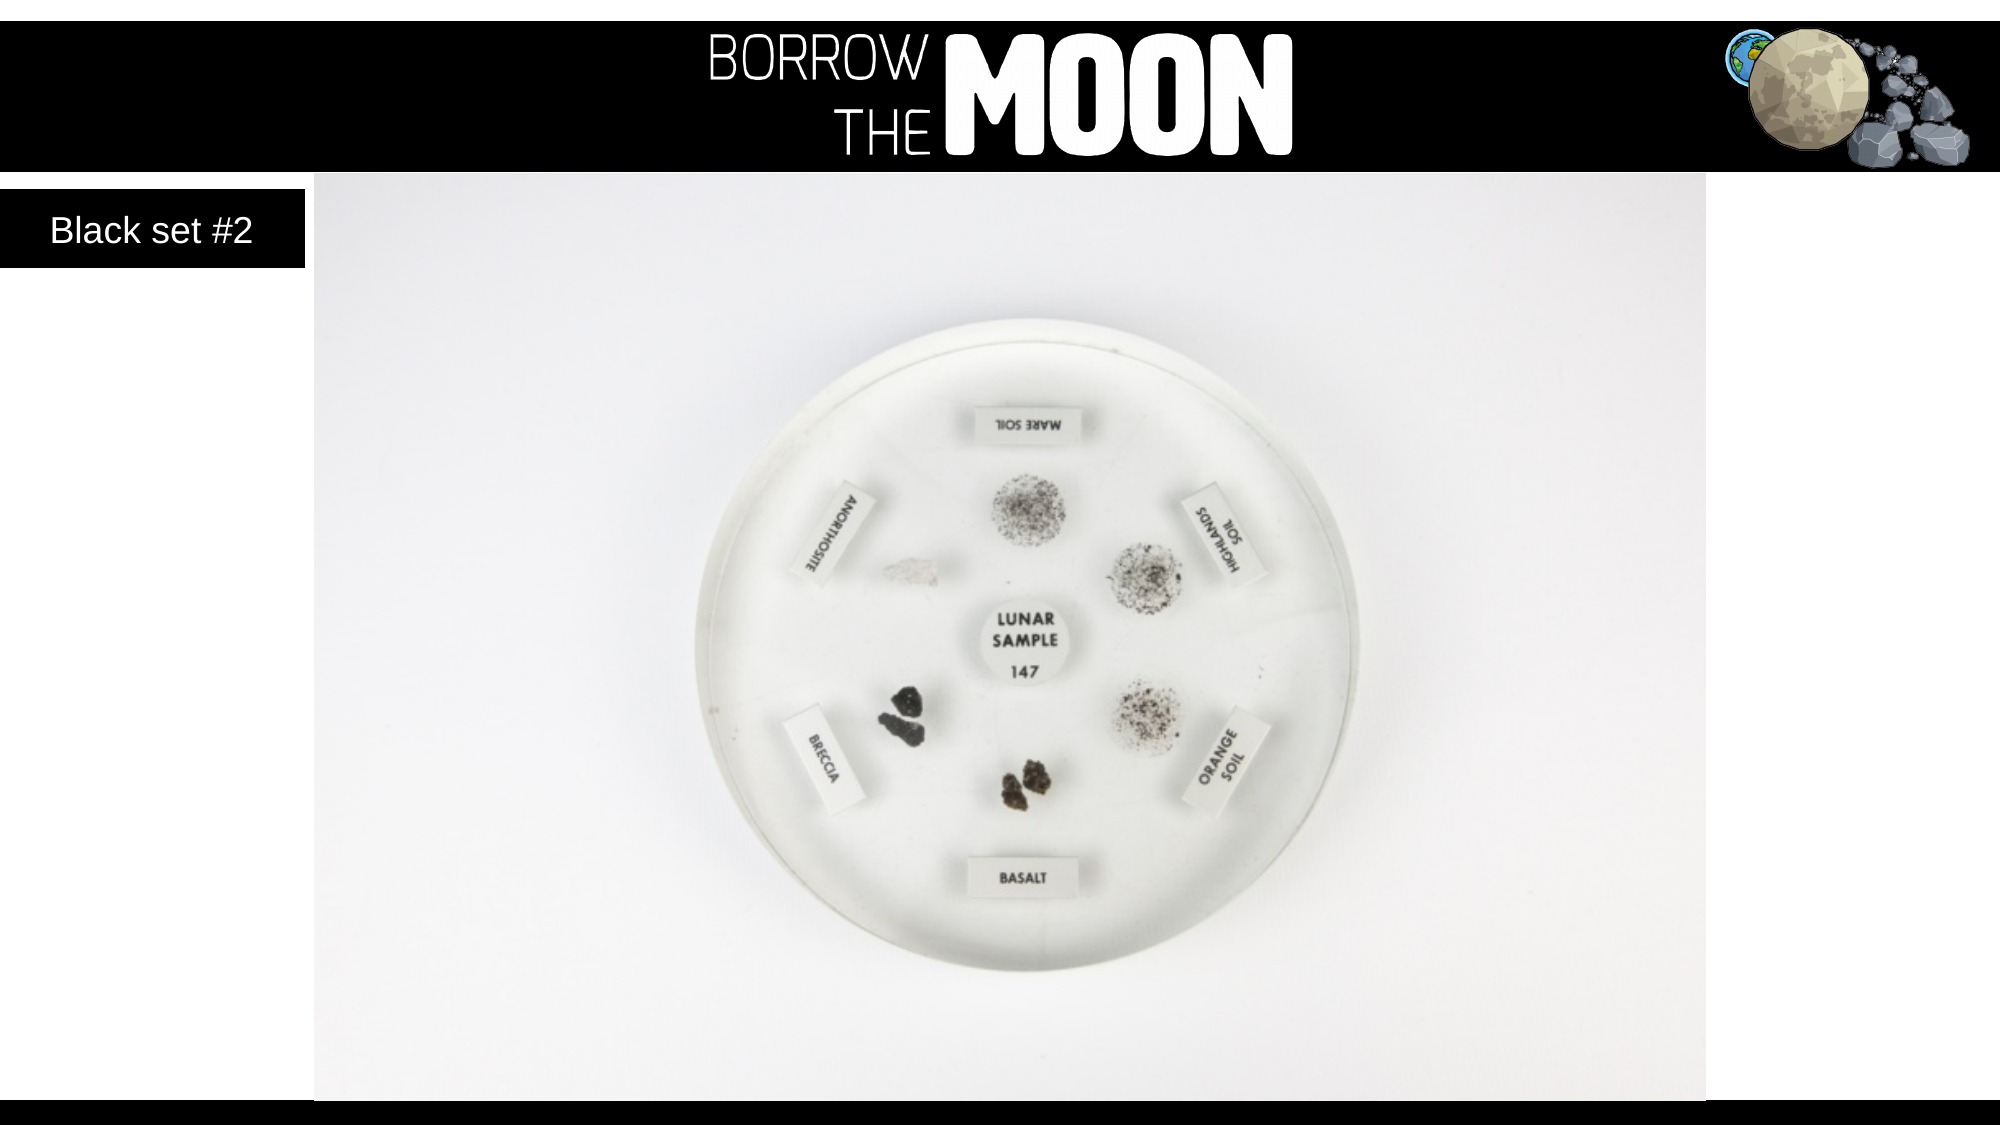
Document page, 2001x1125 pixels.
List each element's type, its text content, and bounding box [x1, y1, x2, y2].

text_box Black set #2 [0, 189, 305, 268]
picture [314, 173, 1706, 1101]
